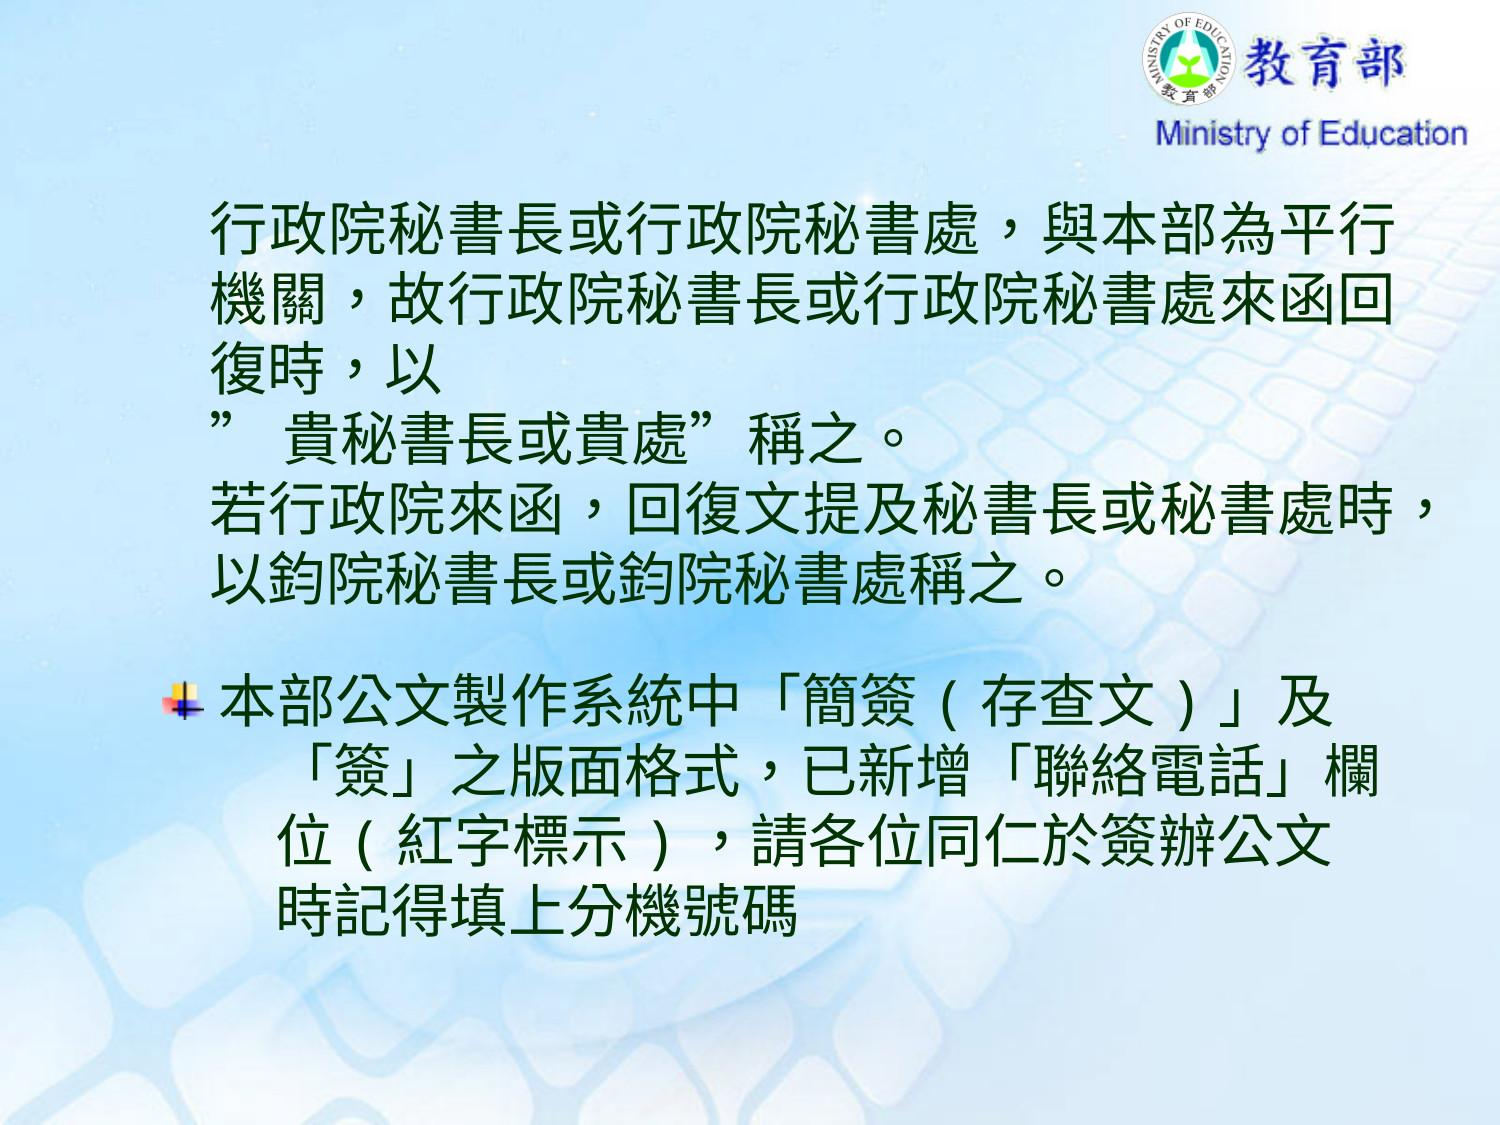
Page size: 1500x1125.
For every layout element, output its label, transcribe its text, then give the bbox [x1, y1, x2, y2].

title [145, 125, 1346, 217]
text_box [1012, 50, 1463, 126]
text_box 行政院秘書長或行政院秘書處，與本部為平行機關，故行政院秘書長或行政院秘書處來函回復時，以 ”貴秘書長或貴處”稱之。 若行政院來函，回復文提及秘書長或秘書處時，以鈞院秘書長或鈞院秘書處稱之。 [194, 184, 1412, 621]
list 本部公文製作系統中「簡簽(存查文)」及「簽」之版面格式，已新增「聯絡電話」欄位(紅字標示)，請各位同仁於簽辦公文時記得填上分機號碼 [147, 657, 1400, 1000]
